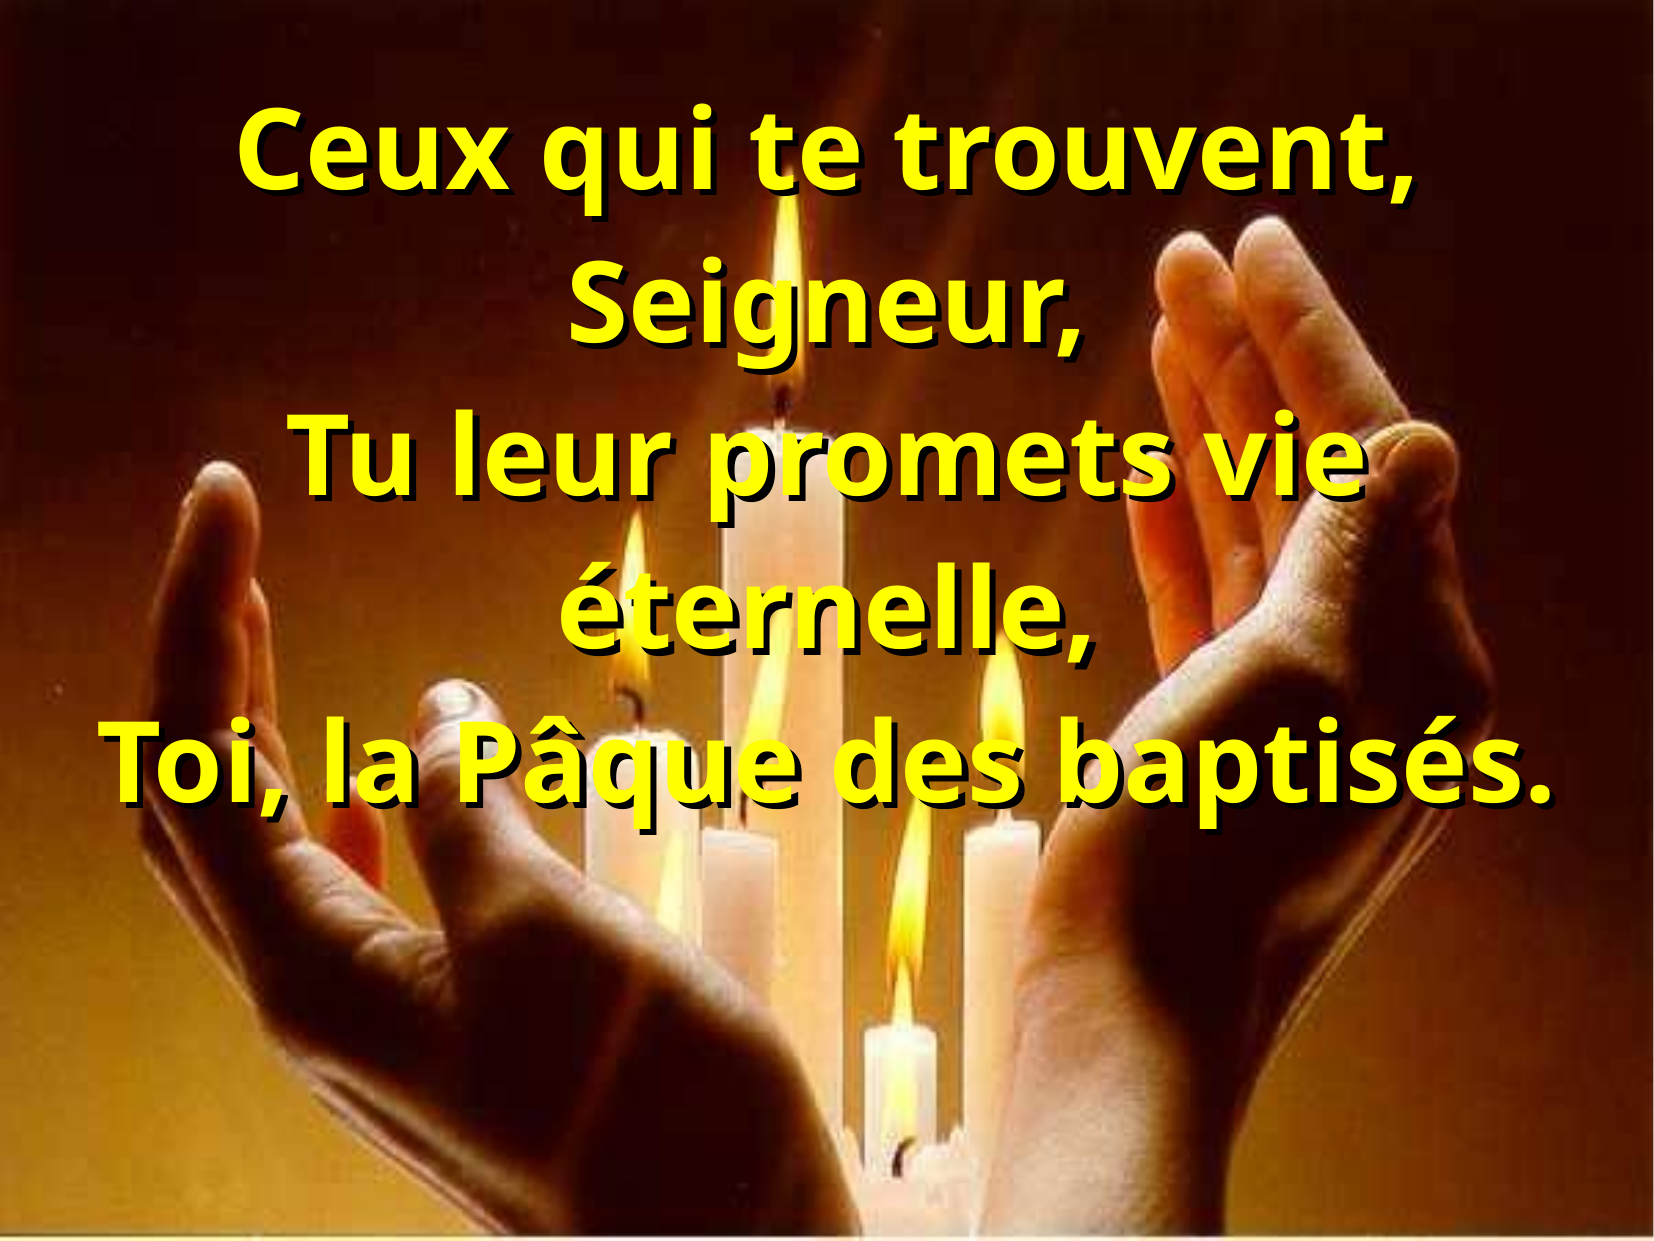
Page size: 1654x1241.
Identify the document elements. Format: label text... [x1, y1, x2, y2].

picture [0, 0, 1654, 1241]
subtitle Ceux qui te trouvent, Seigneur, Tu leur promets vie éternelle, Toi, la Pâque des baptisés. [82, 56, 1571, 1155]
